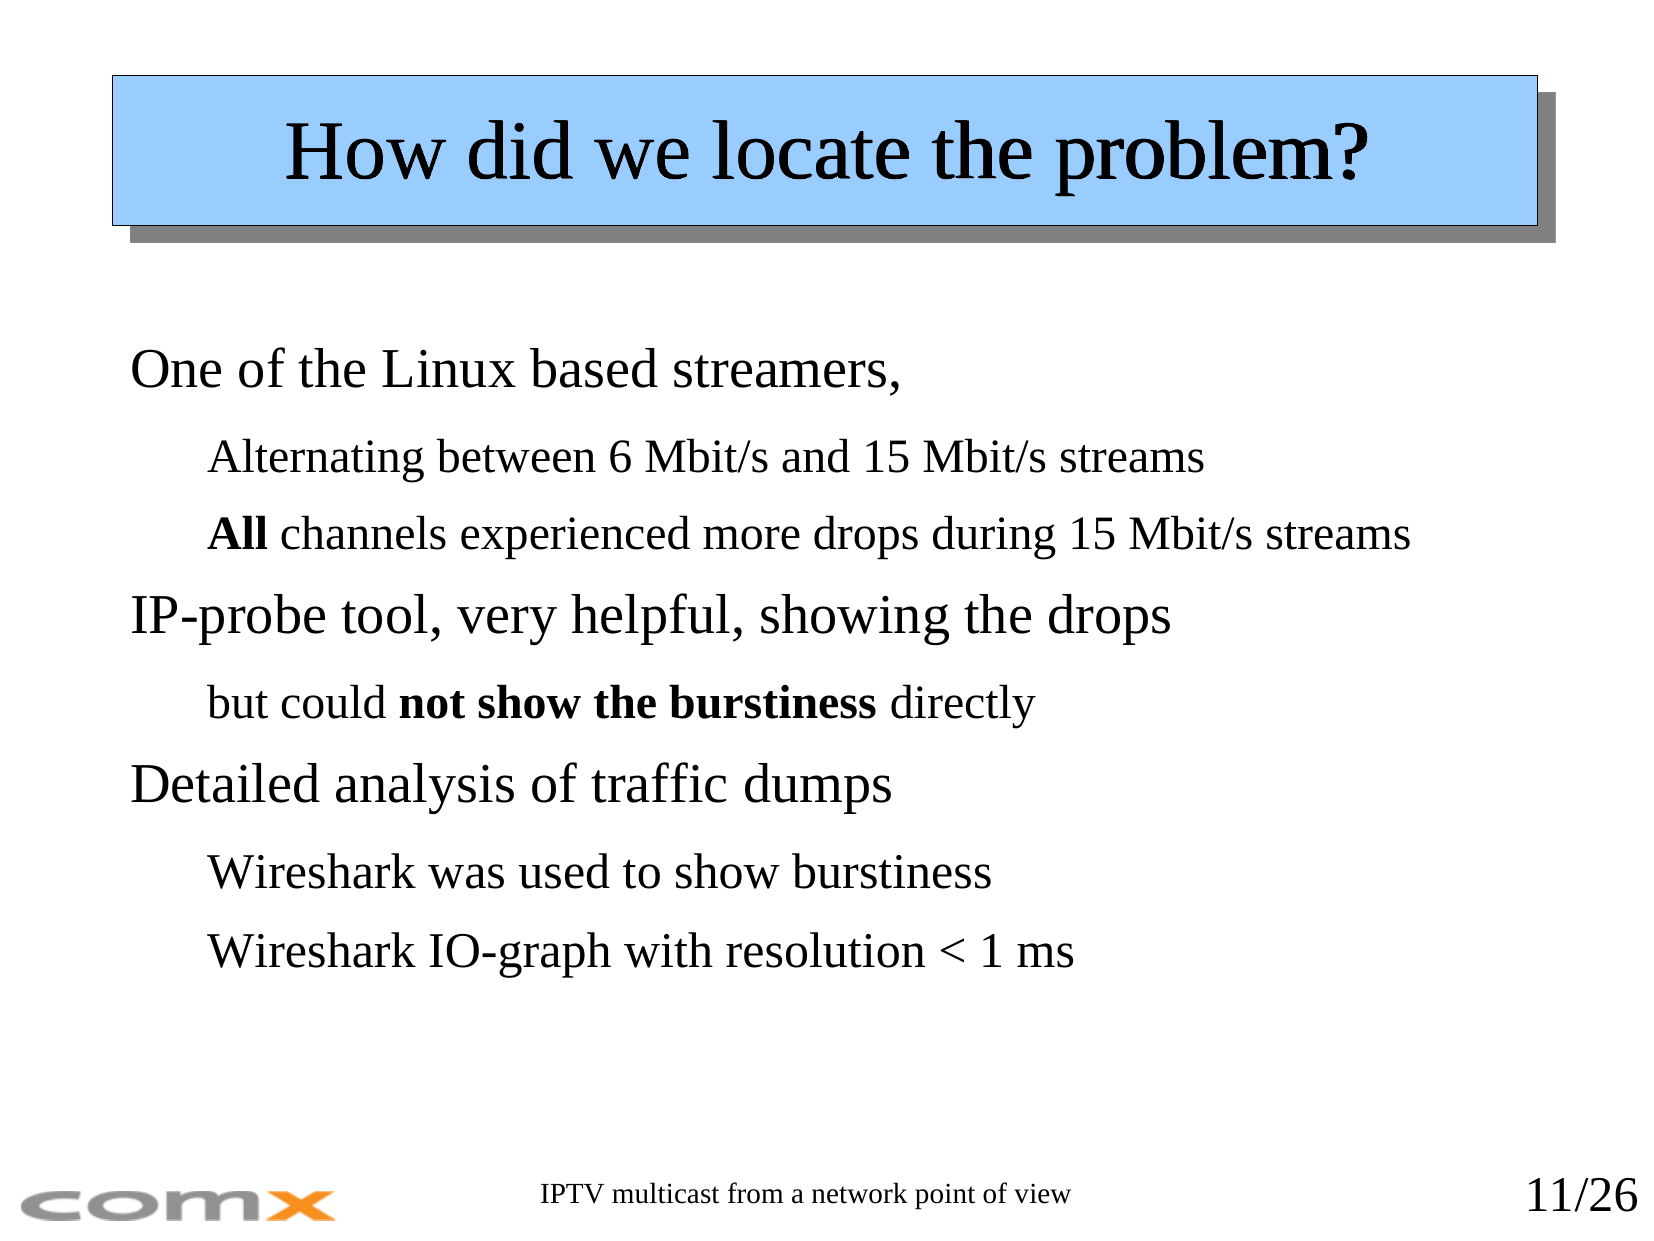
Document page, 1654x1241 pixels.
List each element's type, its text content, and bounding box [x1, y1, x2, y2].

title How did we locate the problem? [116, 75, 1538, 226]
picture [21, 1191, 335, 1221]
list One of the Linux based streamers, Alternating between 6 Mbit/s and 15 Mbit/s streams All channels experienced more drops during 15 Mbit/s streams IP-probe tool, very helpful, showing the drops but could not show the burstiness directly Detailed analysis of traffic dumps Wireshark was used to show burstiness Wireshark IO-graph with resolution < 1 ms [112, 337, 1538, 1126]
